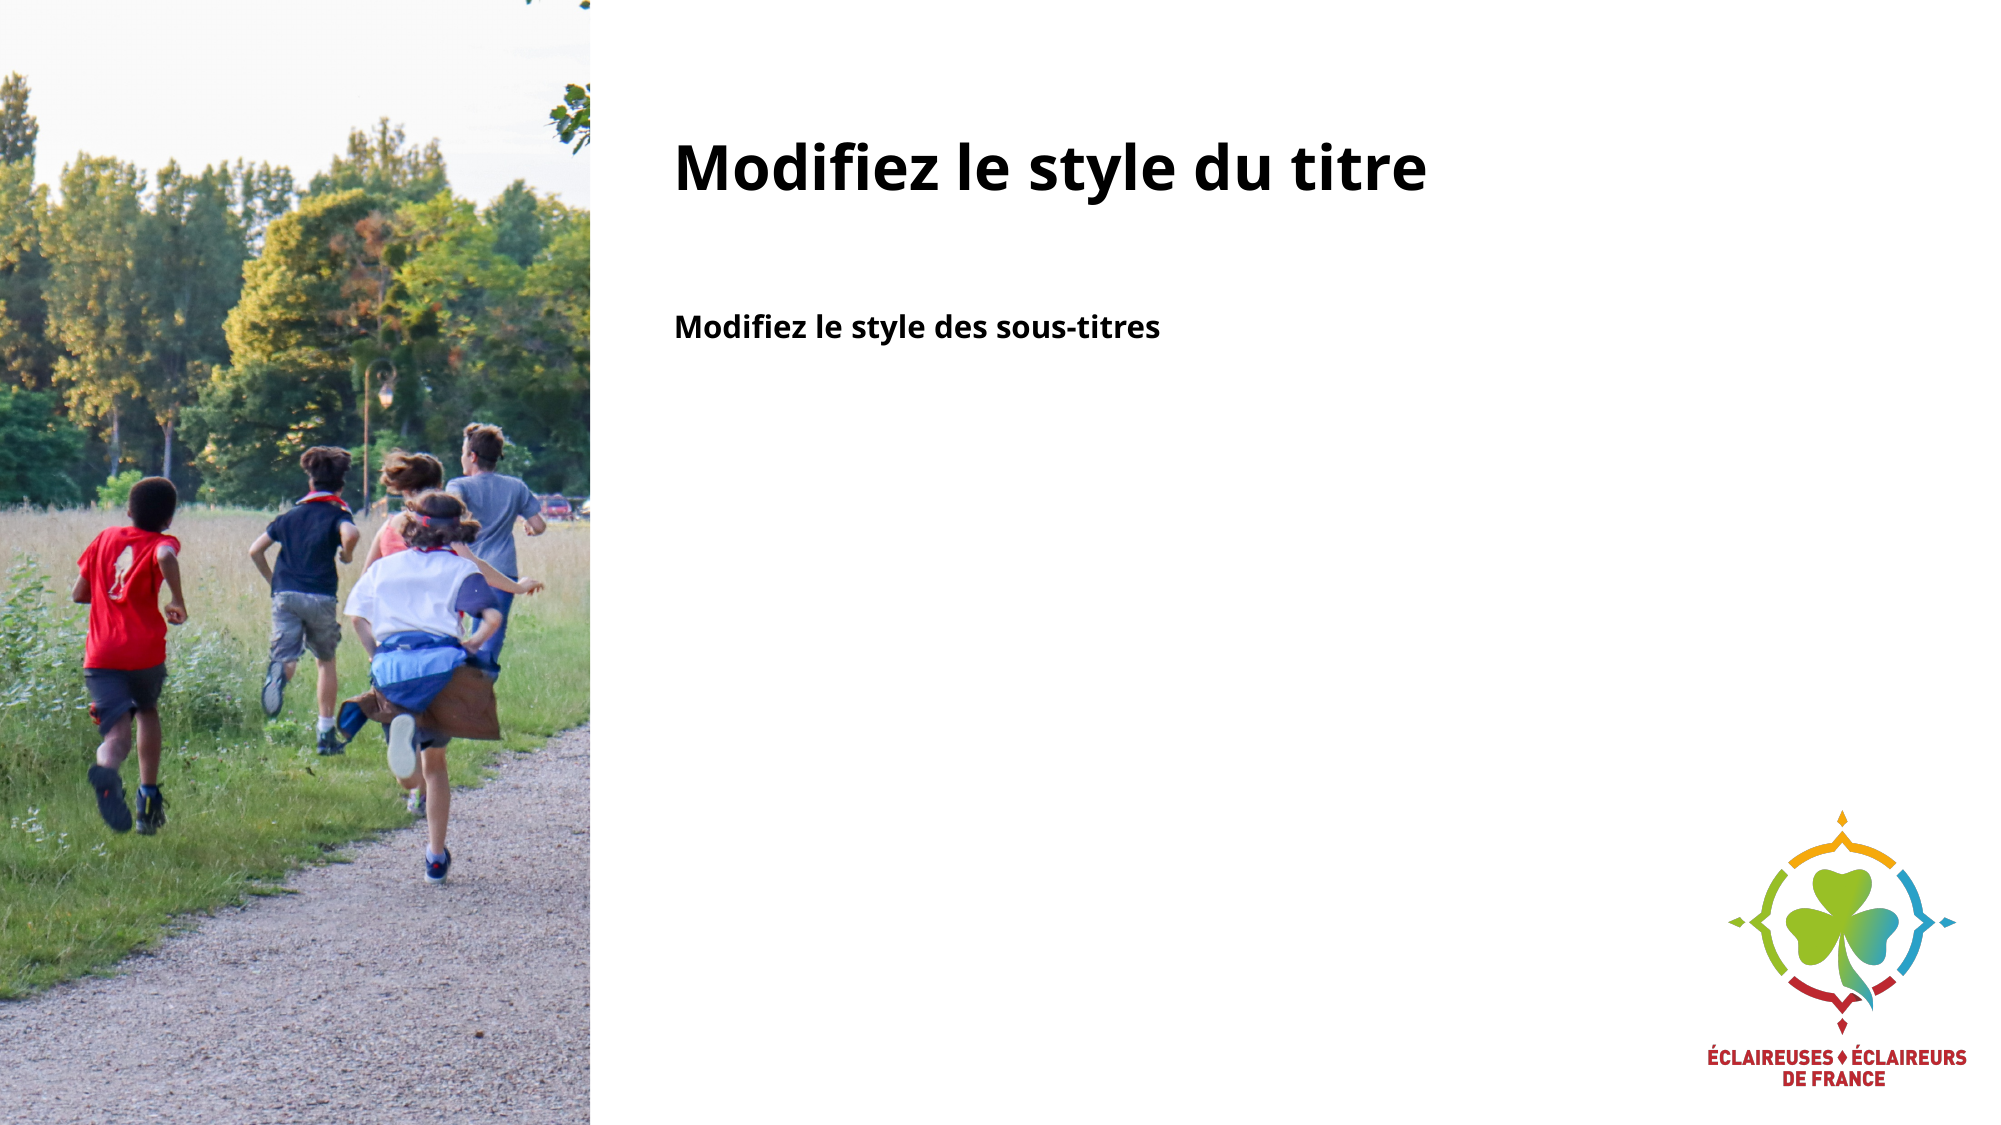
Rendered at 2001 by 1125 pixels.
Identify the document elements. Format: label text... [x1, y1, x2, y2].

picture [0, 0, 591, 1125]
text_box Modifiez le style du titre [659, 60, 1863, 280]
picture [1707, 808, 1968, 1092]
text_box Modifiez le style des sous-titres [659, 299, 1863, 1013]
